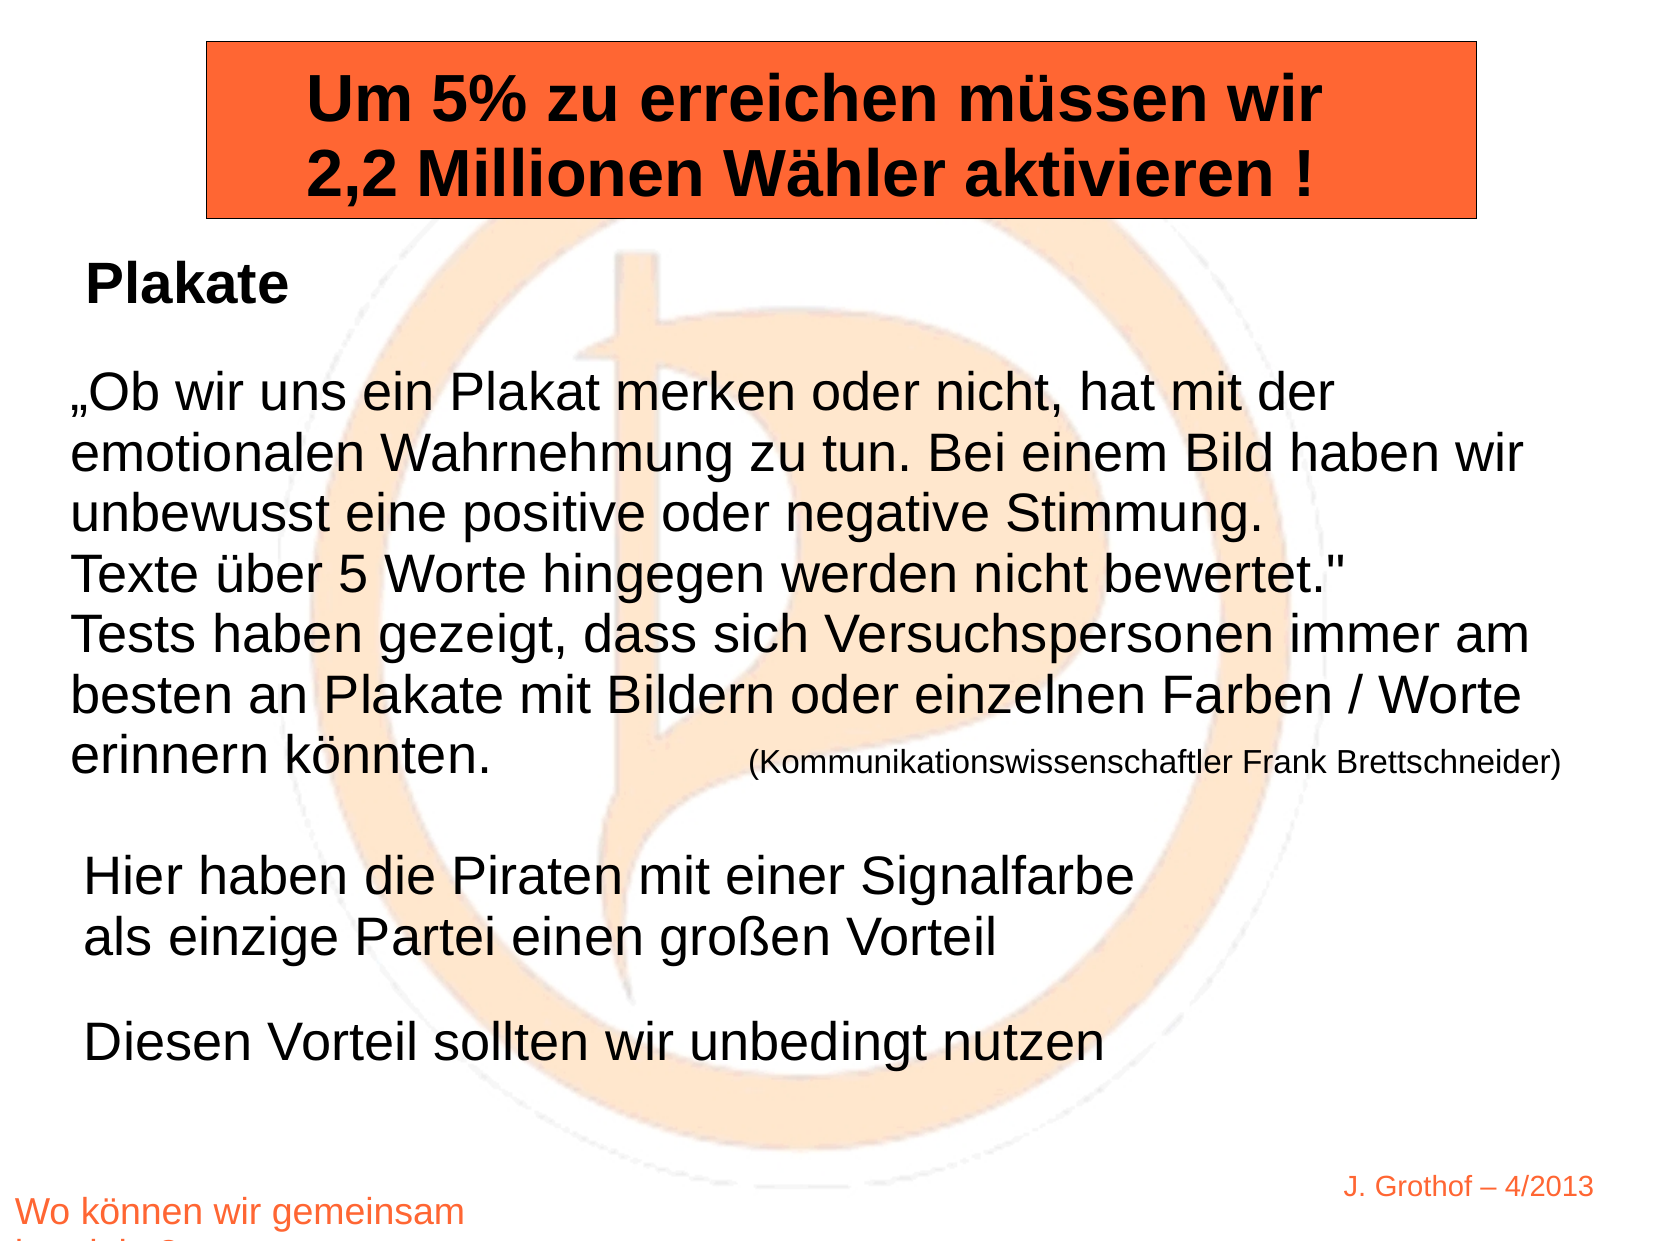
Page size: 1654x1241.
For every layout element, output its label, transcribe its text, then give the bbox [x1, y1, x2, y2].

text_box Wo können wir gemeinsam handeln ? [0, 1183, 654, 1241]
text_box Plakate [70, 243, 306, 325]
text_box Um 5% zu erreichen müssen wir 2,2 Millionen Wähler aktivieren ! [291, 53, 1359, 219]
text_box [206, 41, 1477, 219]
text_box Hier haben die Piraten mit einer Signalfarbe als einzige Partei einen großen Vorteil [68, 838, 1152, 975]
picture [0, 0, 1654, 1241]
text_box Diesen Vorteil sollten wir unbedingt nutzen [69, 1003, 1123, 1080]
text_box „Ob wir uns ein Plakat merken oder nicht, hat mit der emotionalen Wahrnehmung zu tun. Bei einem Bild haben wir unbewusst eine positive oder negative Stimmung. Texte über 5 Worte hingegen werden nicht bewertet." Tests haben gezeigt, dass sich Versuchspersonen immer am besten an Plakate mit Bildern oder einzelnen Farben / Worte erinnern könnten. (Kommunikationswissenschaftler Frank Brettschneider) [55, 354, 1595, 793]
